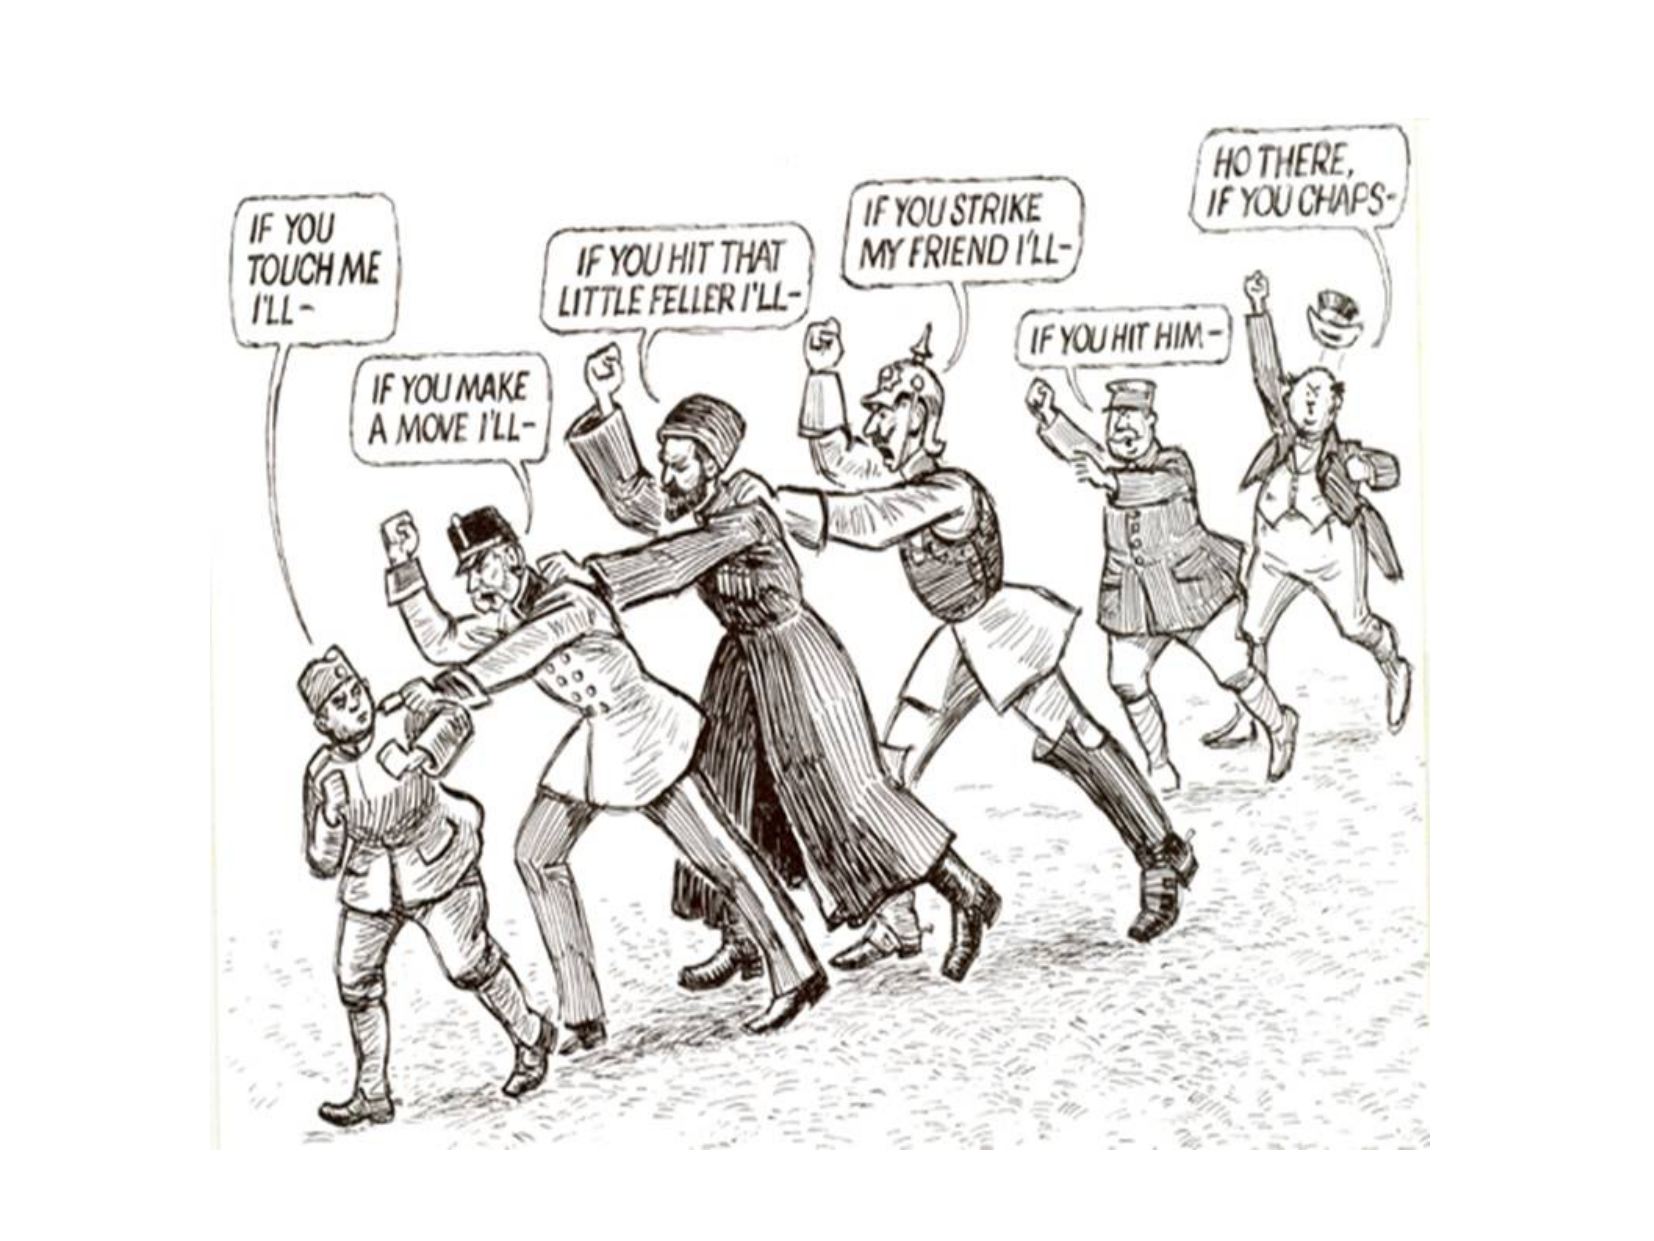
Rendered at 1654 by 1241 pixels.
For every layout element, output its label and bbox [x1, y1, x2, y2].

picture [210, 118, 1430, 1150]
